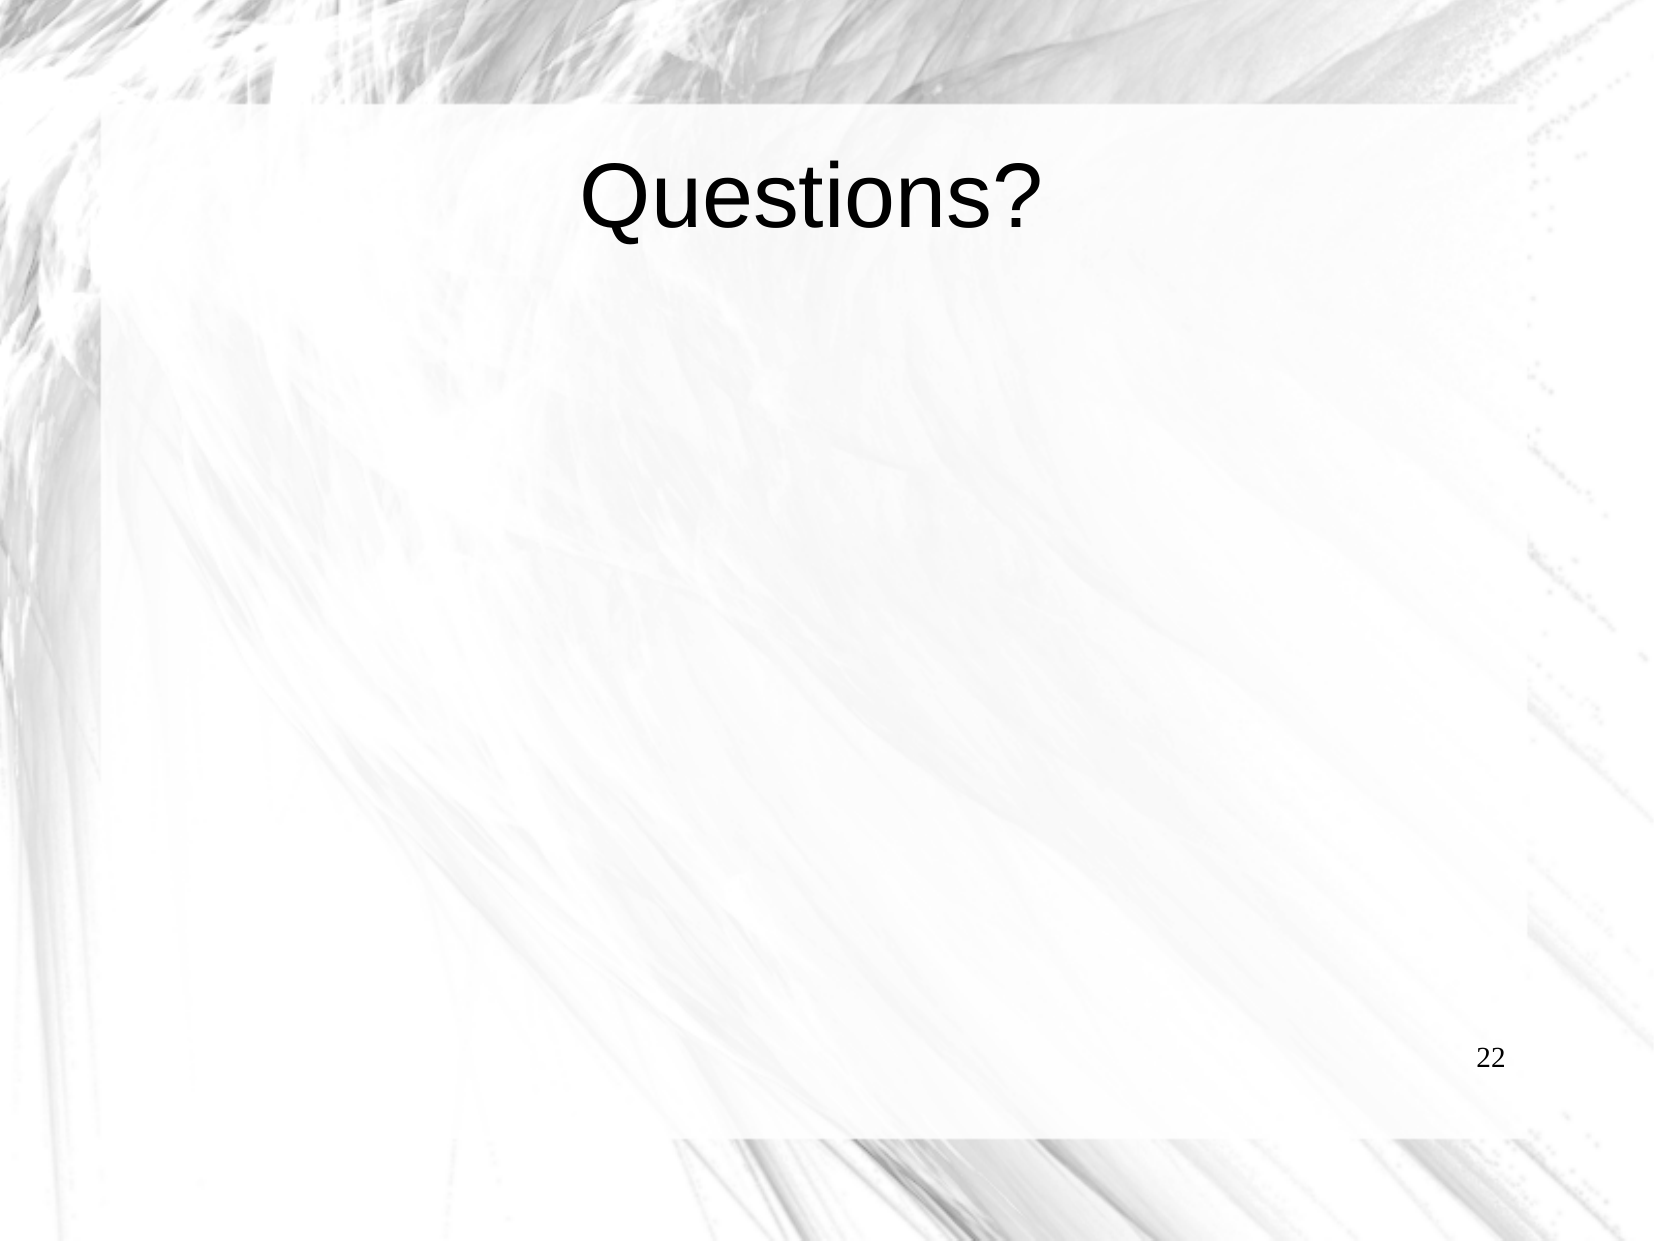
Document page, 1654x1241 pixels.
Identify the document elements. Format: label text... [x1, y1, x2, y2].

title Questions? [118, 112, 1506, 281]
picture [0, 0, 1654, 1241]
